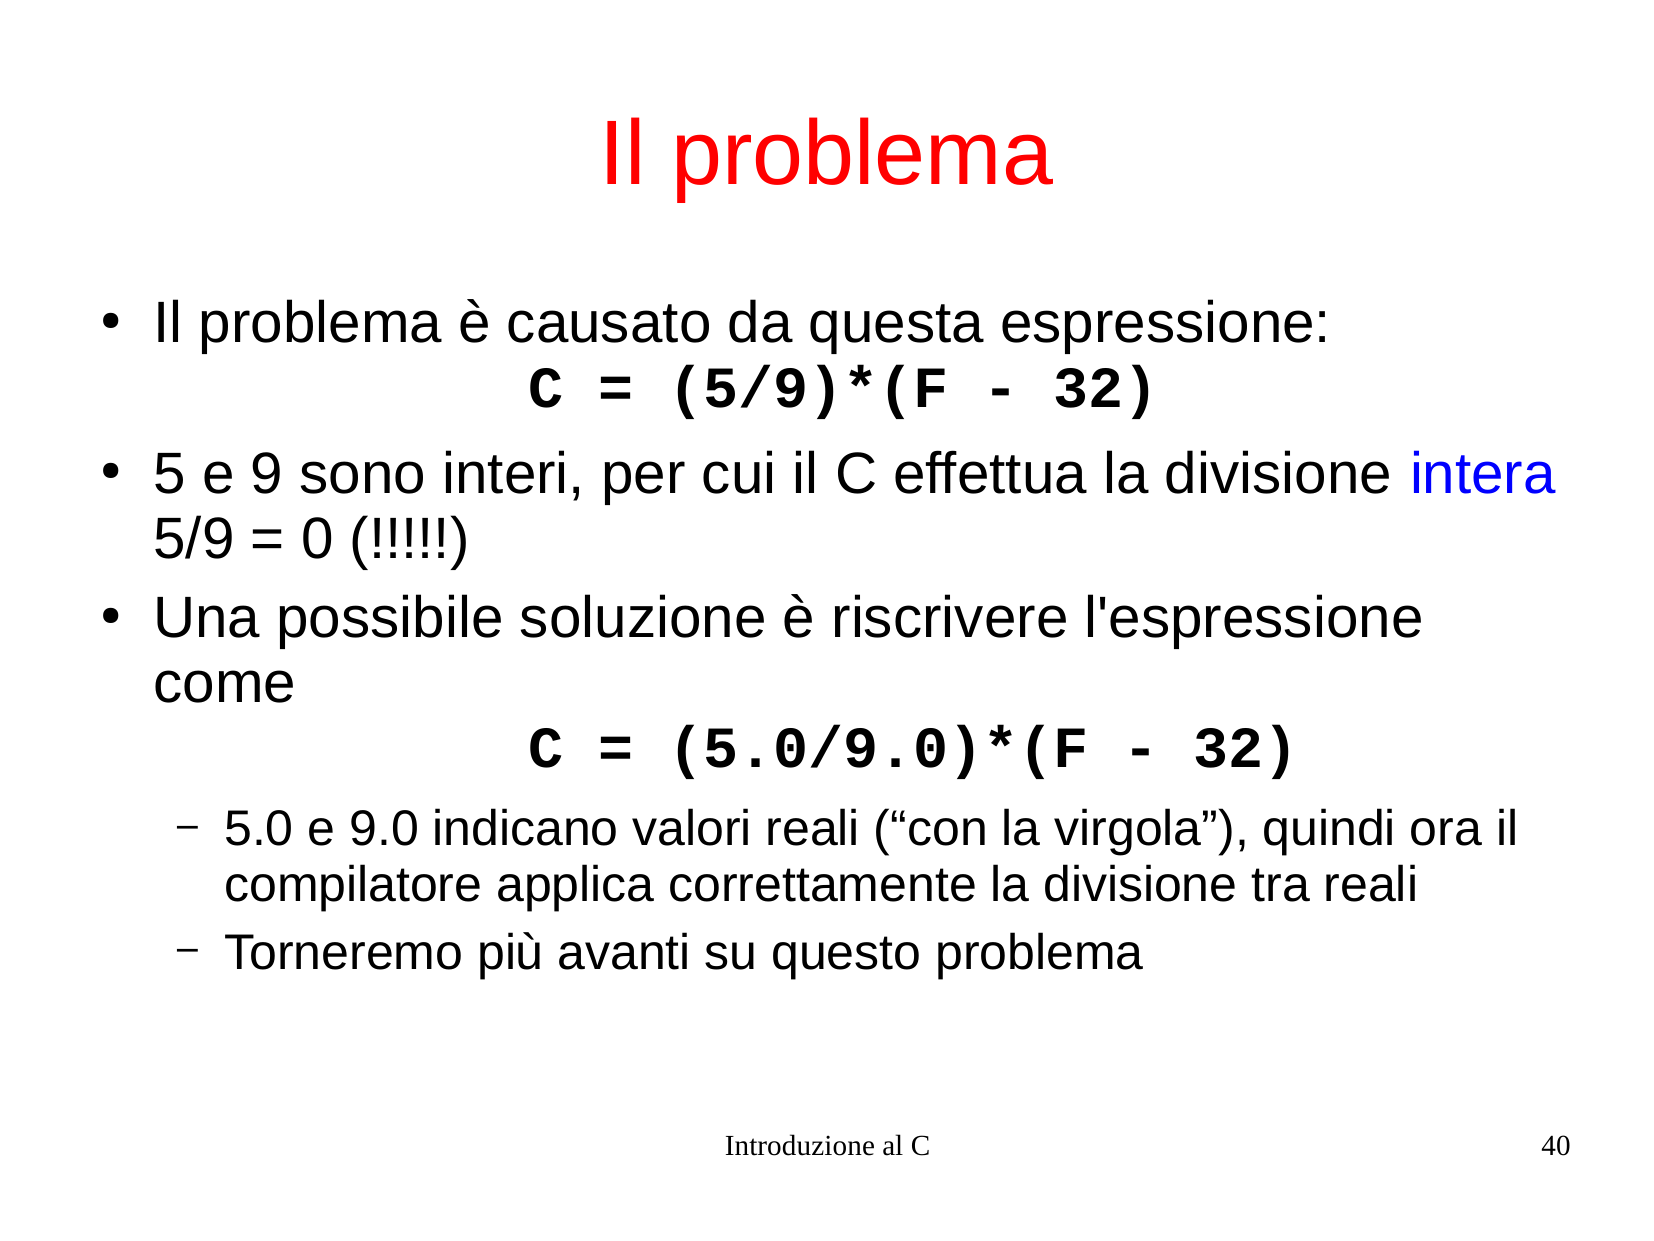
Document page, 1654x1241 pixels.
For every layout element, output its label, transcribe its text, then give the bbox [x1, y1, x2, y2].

title Il problema [82, 49, 1571, 257]
list Il problema è causato da questa espressione: C = (5/9)*(F - 32) 5 e 9 sono interi, per cui il C effettua la divisione intera 5/9 = 0 (!!!!!) Una possibile soluzione è riscrivere l'espressione come C = (5.0/9.0)*(F - 32) 5.0 e 9.0 indicano valori reali (“con la virgola”), quindi ora il compilatore applica correttamente la divisione tra reali Torneremo più avanti su questo problema [82, 290, 1571, 1109]
